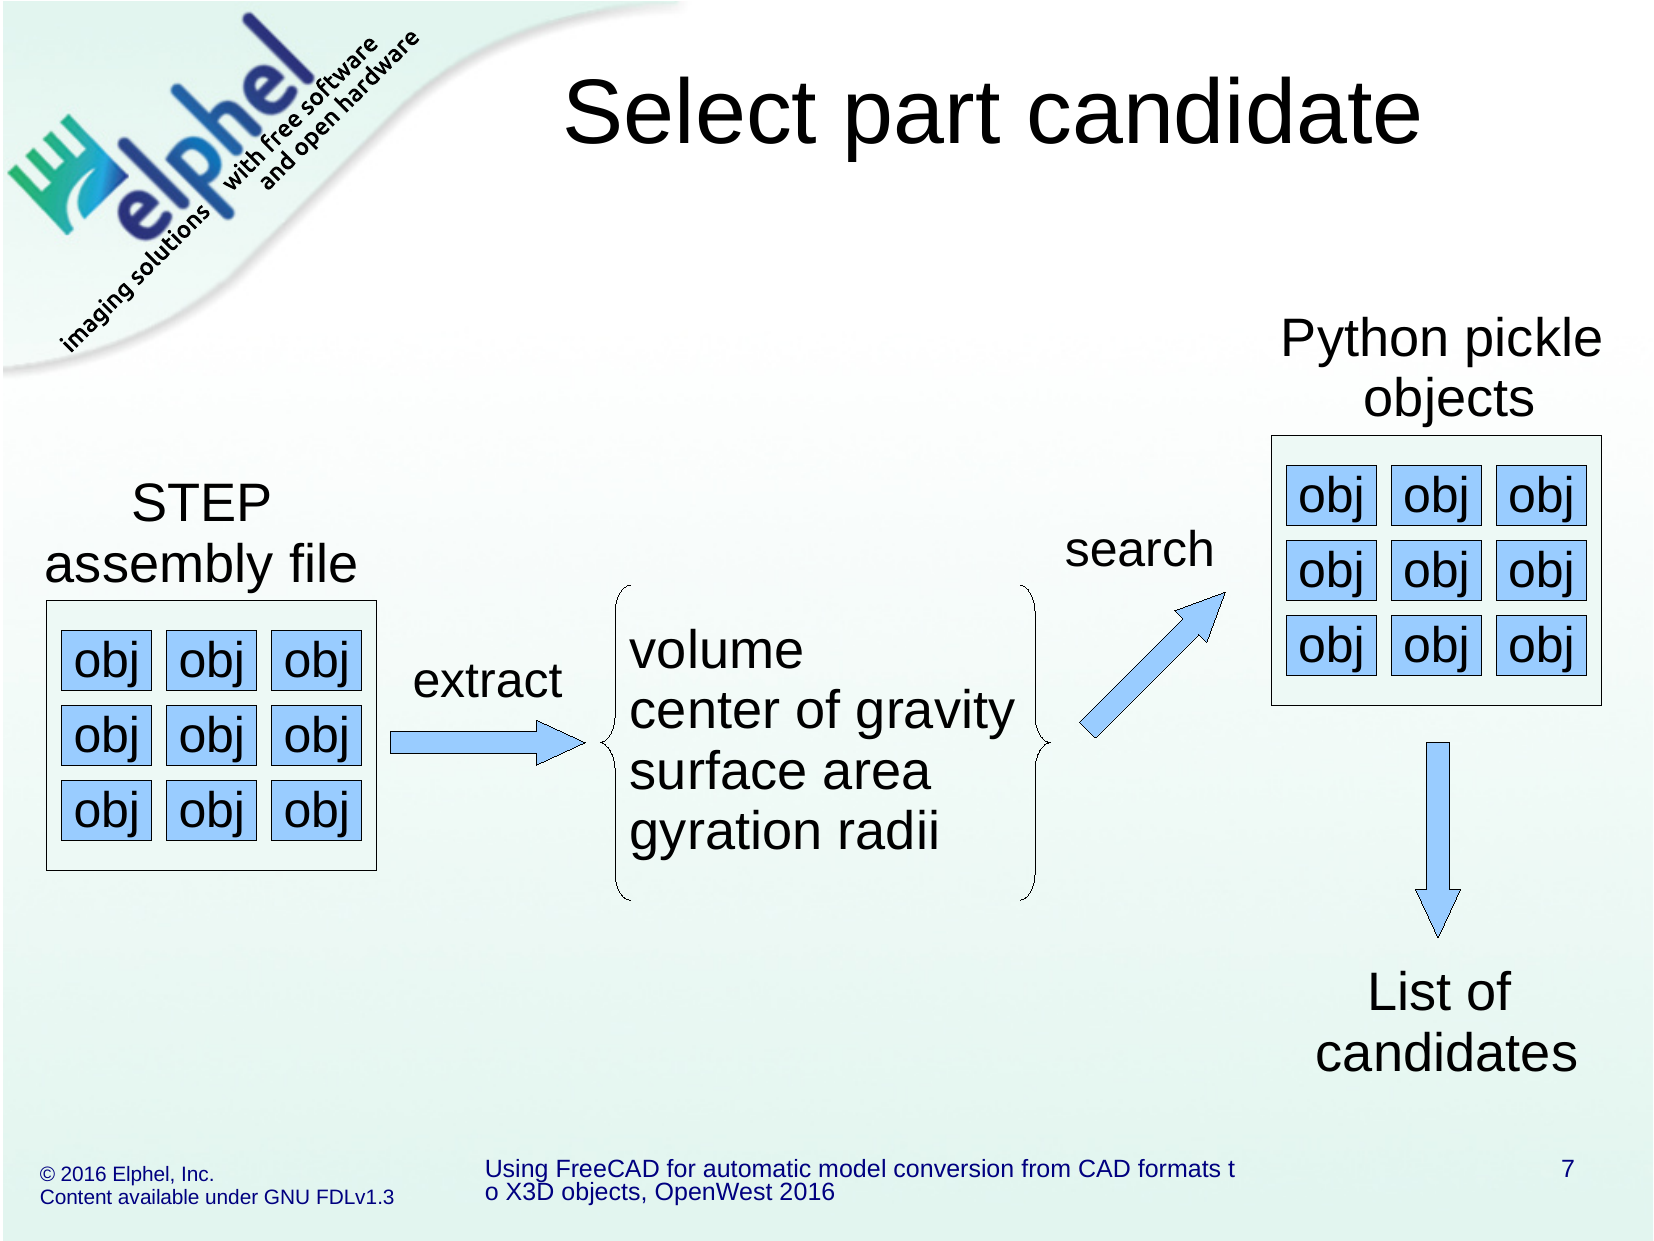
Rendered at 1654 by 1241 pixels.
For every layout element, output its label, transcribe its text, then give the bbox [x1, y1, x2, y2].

text_box obj [1391, 540, 1482, 601]
text_box obj [1496, 465, 1587, 526]
text_box [46, 663, 377, 871]
text_box obj [80, 663, 94, 674]
text_box obj [1286, 465, 1377, 526]
title Select part candidate [412, 18, 1576, 206]
text_box obj [1286, 615, 1377, 676]
text_box obj [185, 663, 199, 674]
text_box obj [166, 663, 257, 691]
text_box obj [271, 705, 362, 766]
text_box extract [397, 645, 578, 717]
text_box [390, 720, 586, 766]
text_box obj [214, 663, 227, 674]
text_box List of candidates [1300, 954, 1594, 1091]
text_box obj [271, 780, 362, 841]
text_box obj [109, 663, 122, 674]
text_box obj [61, 705, 152, 766]
text_box obj [1391, 465, 1482, 526]
text_box obj [1286, 540, 1377, 601]
text_box [1415, 742, 1461, 938]
text_box obj [290, 663, 304, 674]
text_box obj [1496, 615, 1587, 676]
text_box obj [319, 663, 332, 674]
text_box obj [166, 780, 257, 841]
text_box [1271, 437, 1602, 706]
text_box obj [271, 663, 362, 691]
text_box obj [1496, 540, 1587, 601]
text_box volume center of gravity surface area gyration radii [615, 612, 1051, 871]
text_box obj [1391, 615, 1482, 676]
text_box obj [166, 705, 257, 766]
text_box STEP assembly file [30, 465, 391, 663]
text_box obj [61, 780, 152, 841]
text_box [1079, 592, 1226, 738]
picture [3, 1, 1654, 1241]
text_box search [1050, 513, 1230, 586]
text_box obj [61, 663, 152, 691]
text_box Python pickle objects [1266, 300, 1634, 437]
